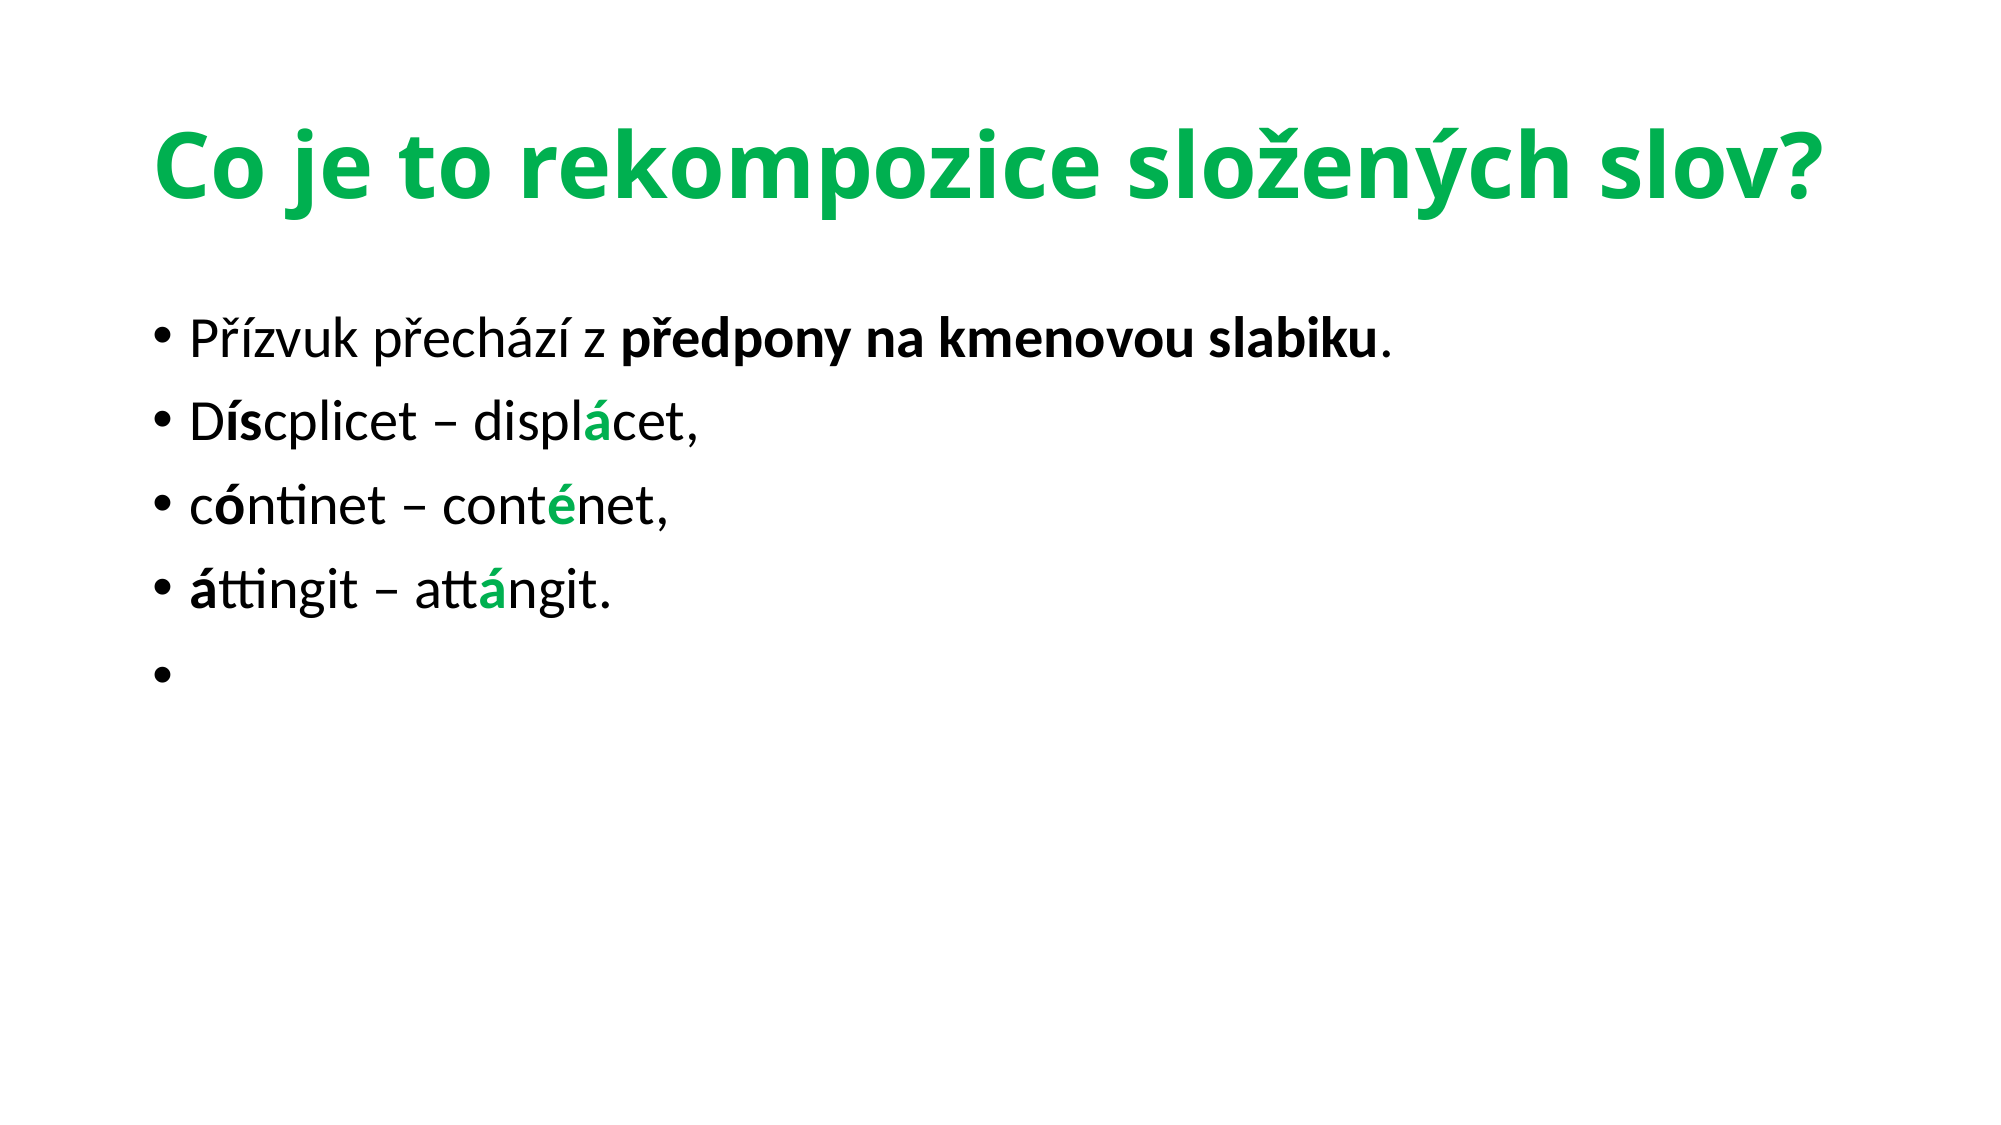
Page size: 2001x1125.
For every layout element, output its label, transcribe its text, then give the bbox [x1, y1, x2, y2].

list Přízvuk přechází z předpony na kmenovou slabiku. Díscplicet – displácet, cóntinet – conténet, áttingit – attángit. [137, 299, 1863, 1014]
title Co je to rekompozice složených slov? [137, 59, 1863, 278]
